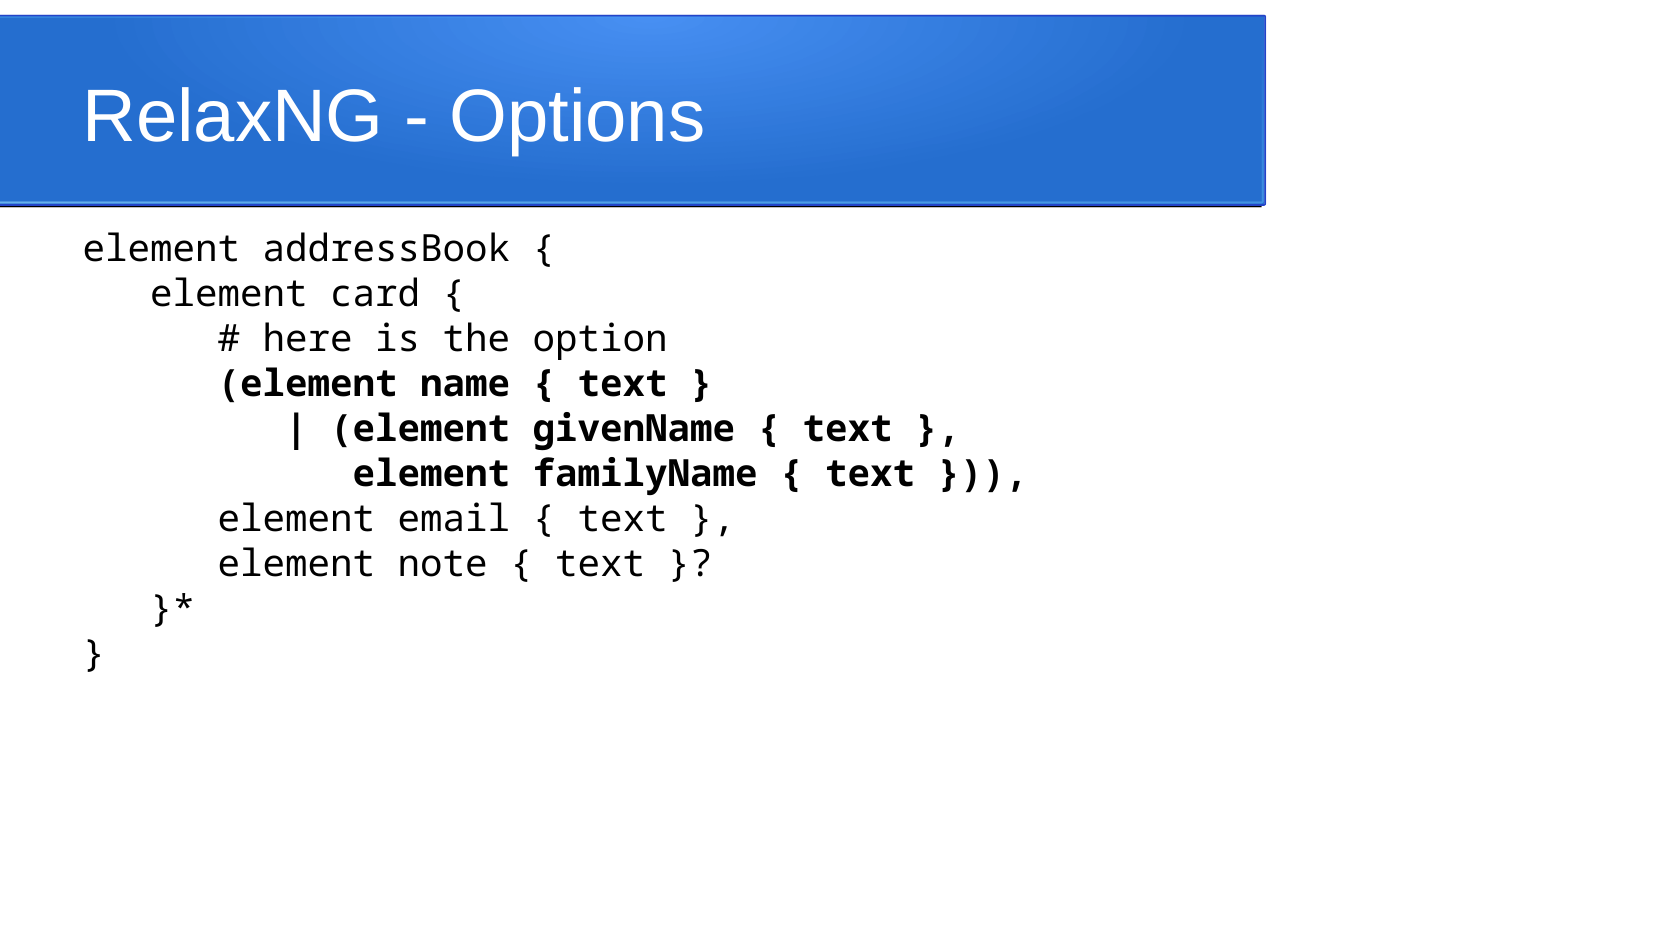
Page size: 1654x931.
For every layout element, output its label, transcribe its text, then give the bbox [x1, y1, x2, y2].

text_box element addressBook { element card { # here is the option (element name { text } | (element givenName { text }, element familyName { text })), element email { text }, element note { text }? }* } [82, 224, 1571, 874]
picture [0, 13, 1269, 211]
text_box RelaxNG - Options [82, 35, 1336, 189]
